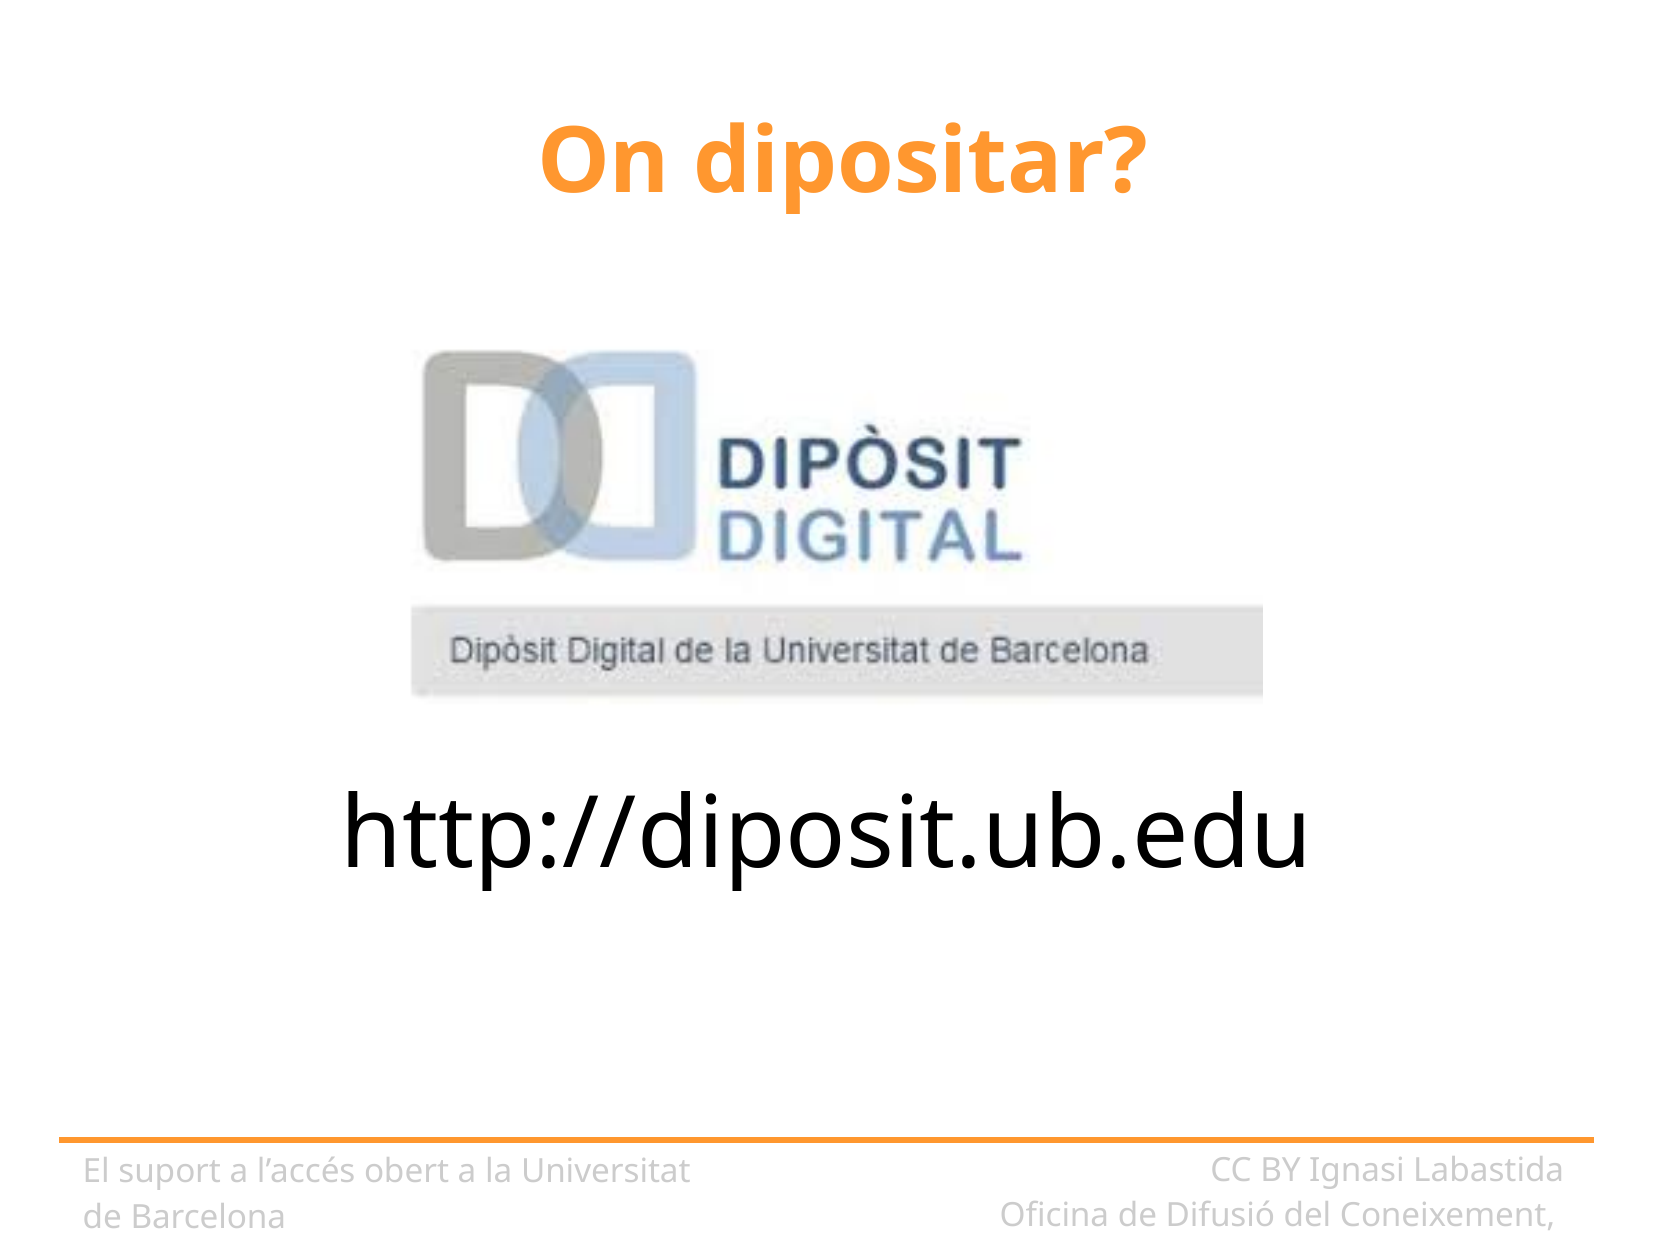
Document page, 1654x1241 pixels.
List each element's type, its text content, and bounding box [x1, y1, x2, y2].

picture [390, 307, 1263, 746]
list http://diposit.ub.edu [82, 755, 1571, 969]
title On dipositar? [82, 38, 1571, 267]
